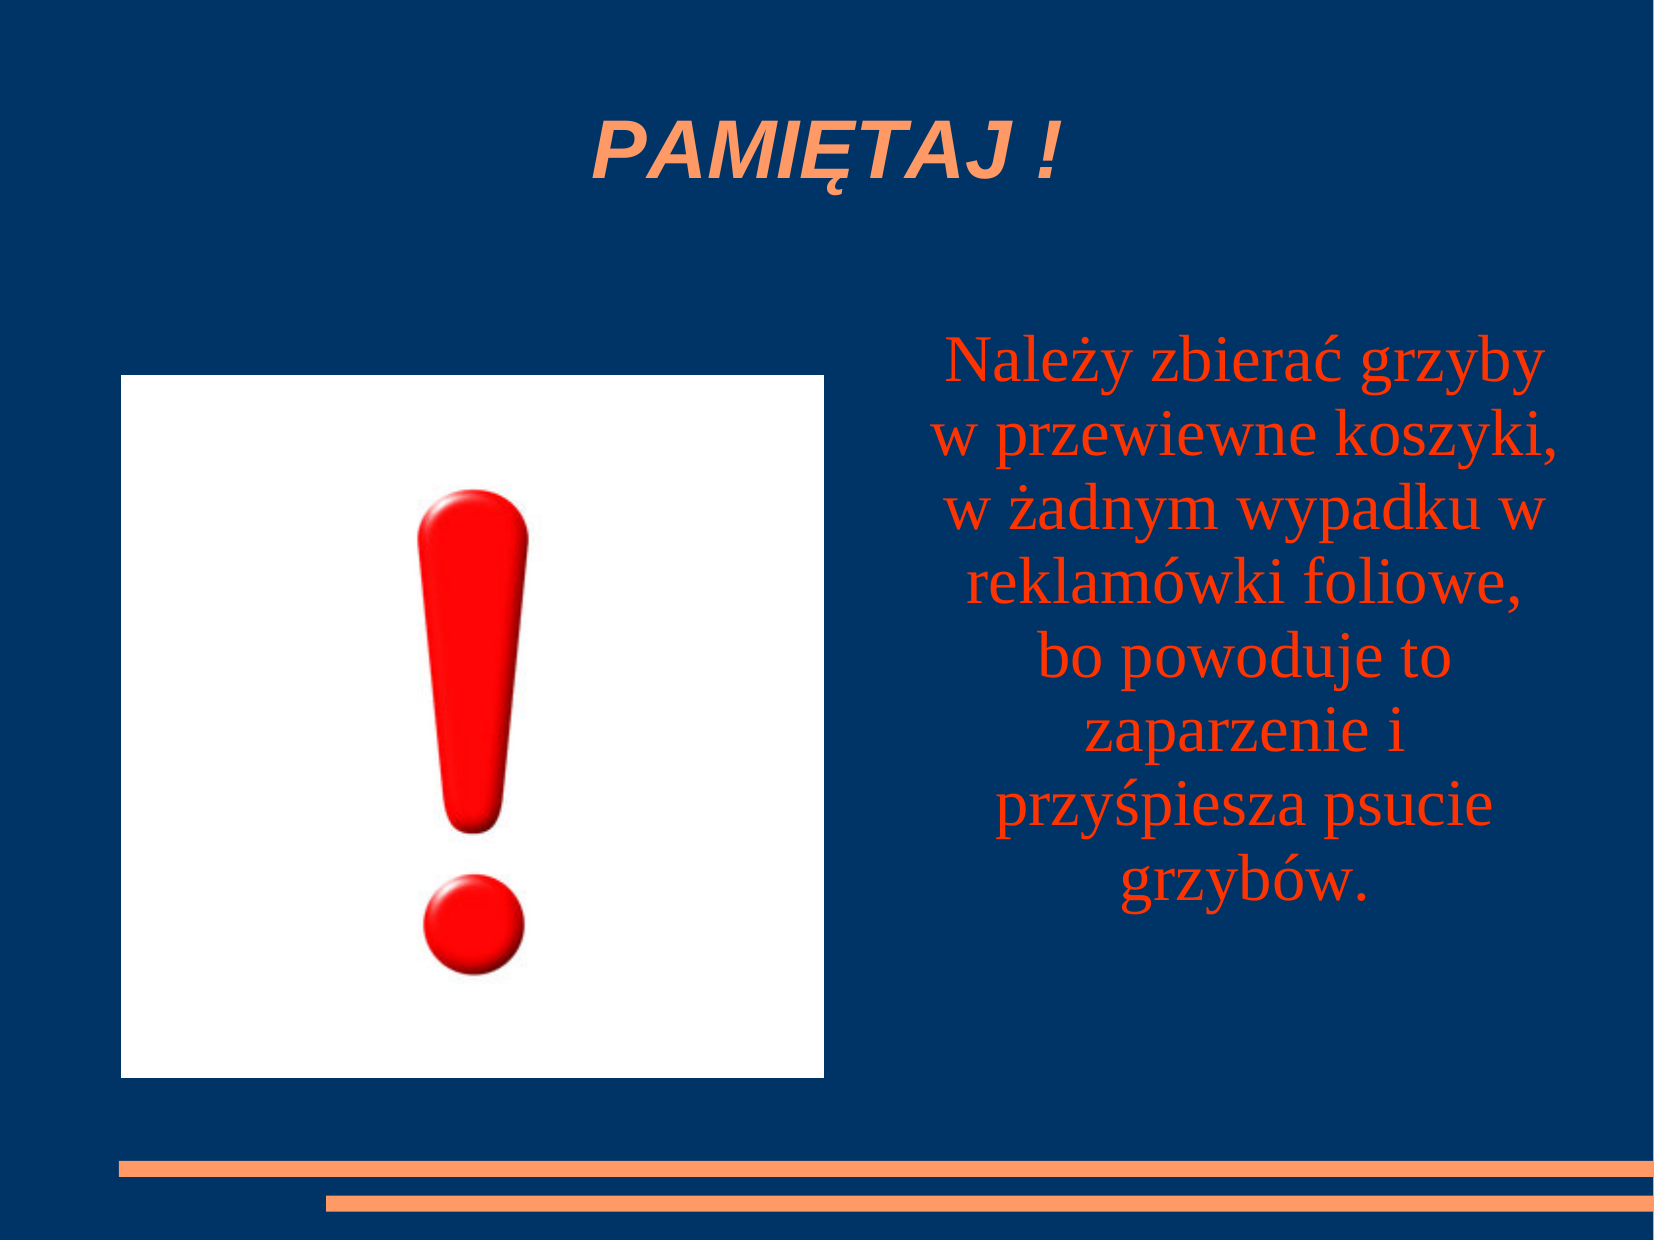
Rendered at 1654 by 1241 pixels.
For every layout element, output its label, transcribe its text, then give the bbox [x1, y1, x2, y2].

list Należy zbierać grzyby w przewiewne koszyki, w żadnym wypadku w reklamówki foliowe, bo powoduje to zaparzenie i przyśpiesza psucie grzybów. [858, 322, 1562, 1132]
title PAMIĘTAJ ! [121, 46, 1534, 254]
picture [121, 375, 824, 1079]
